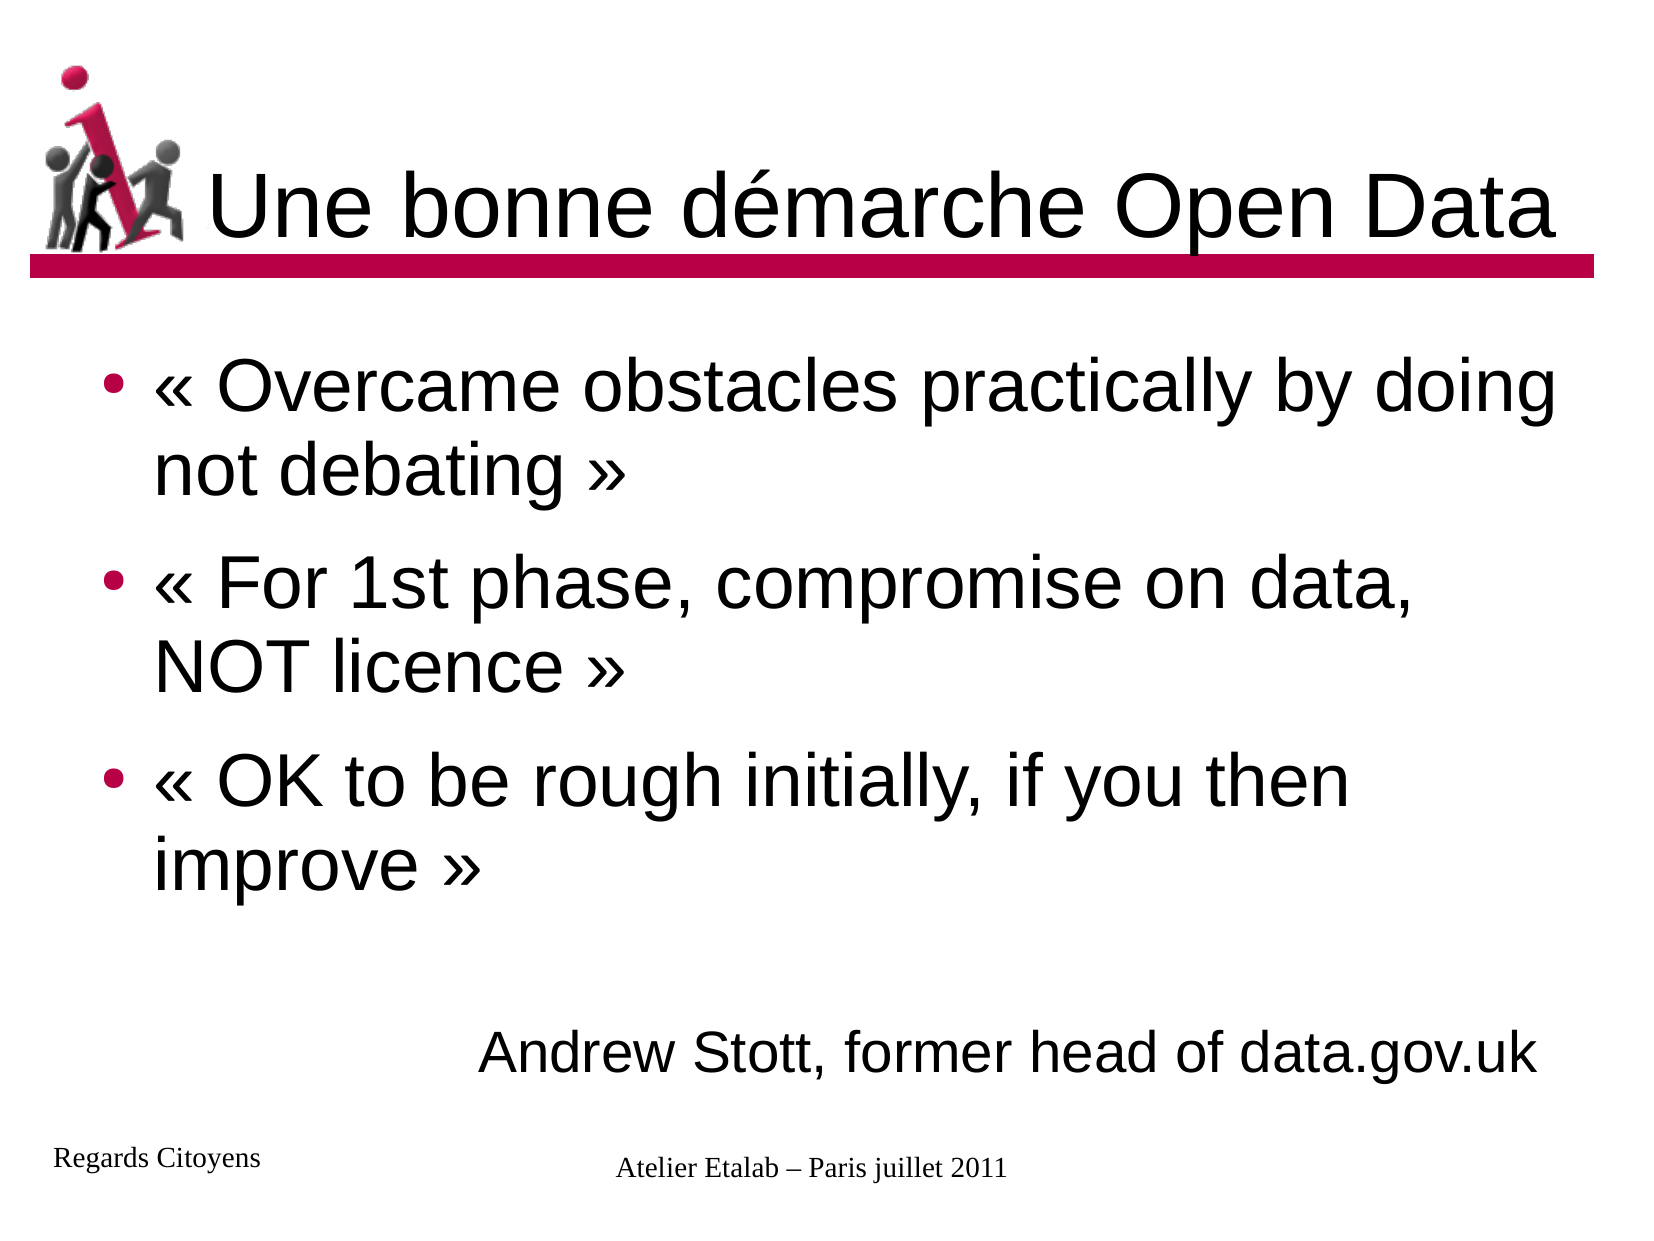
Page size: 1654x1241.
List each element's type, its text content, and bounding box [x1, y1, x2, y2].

text_box Andrew Stott, former head of data.gov.uk [442, 1012, 1625, 1093]
picture [29, 60, 210, 254]
title Une bonne démarche Open Data [206, 109, 1595, 303]
list « Overcame obstacles practically by doing not debating » « For 1st phase, compromise on data, NOT licence » « OK to be rough initially, if you then improve » [82, 343, 1571, 1162]
